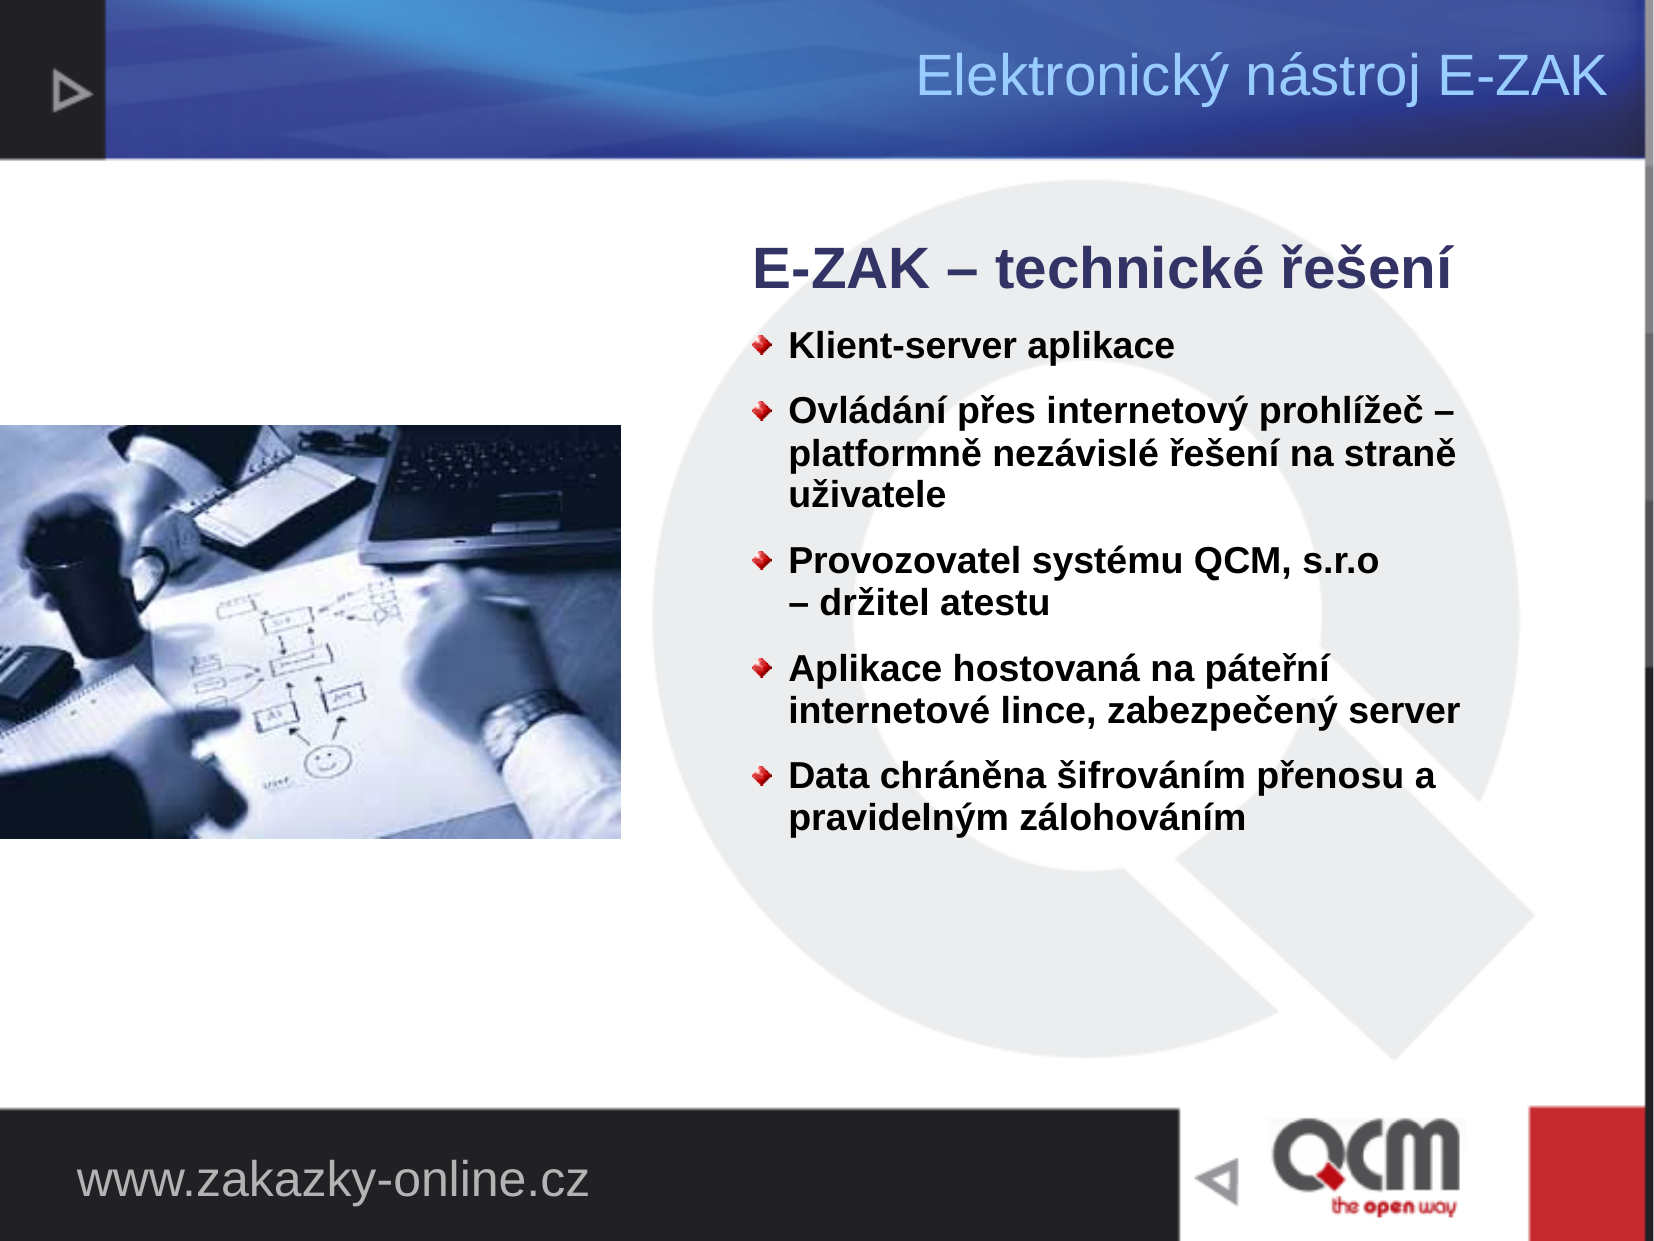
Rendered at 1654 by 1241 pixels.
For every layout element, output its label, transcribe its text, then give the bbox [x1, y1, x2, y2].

text_box E-ZAK – technické řešení Klient-server aplikace Ovládání přes internetový prohlížeč – platformně nezávislé řešení na straně uživatele Provozovatel systému QCM, s.r.o – držitel atestu Aplikace hostovaná na páteřní internetové lince, zabezpečený server Data chráněna šifrováním přenosu a pravidelným zálohováním [738, 228, 1506, 1063]
picture [0, 0, 1654, 1241]
